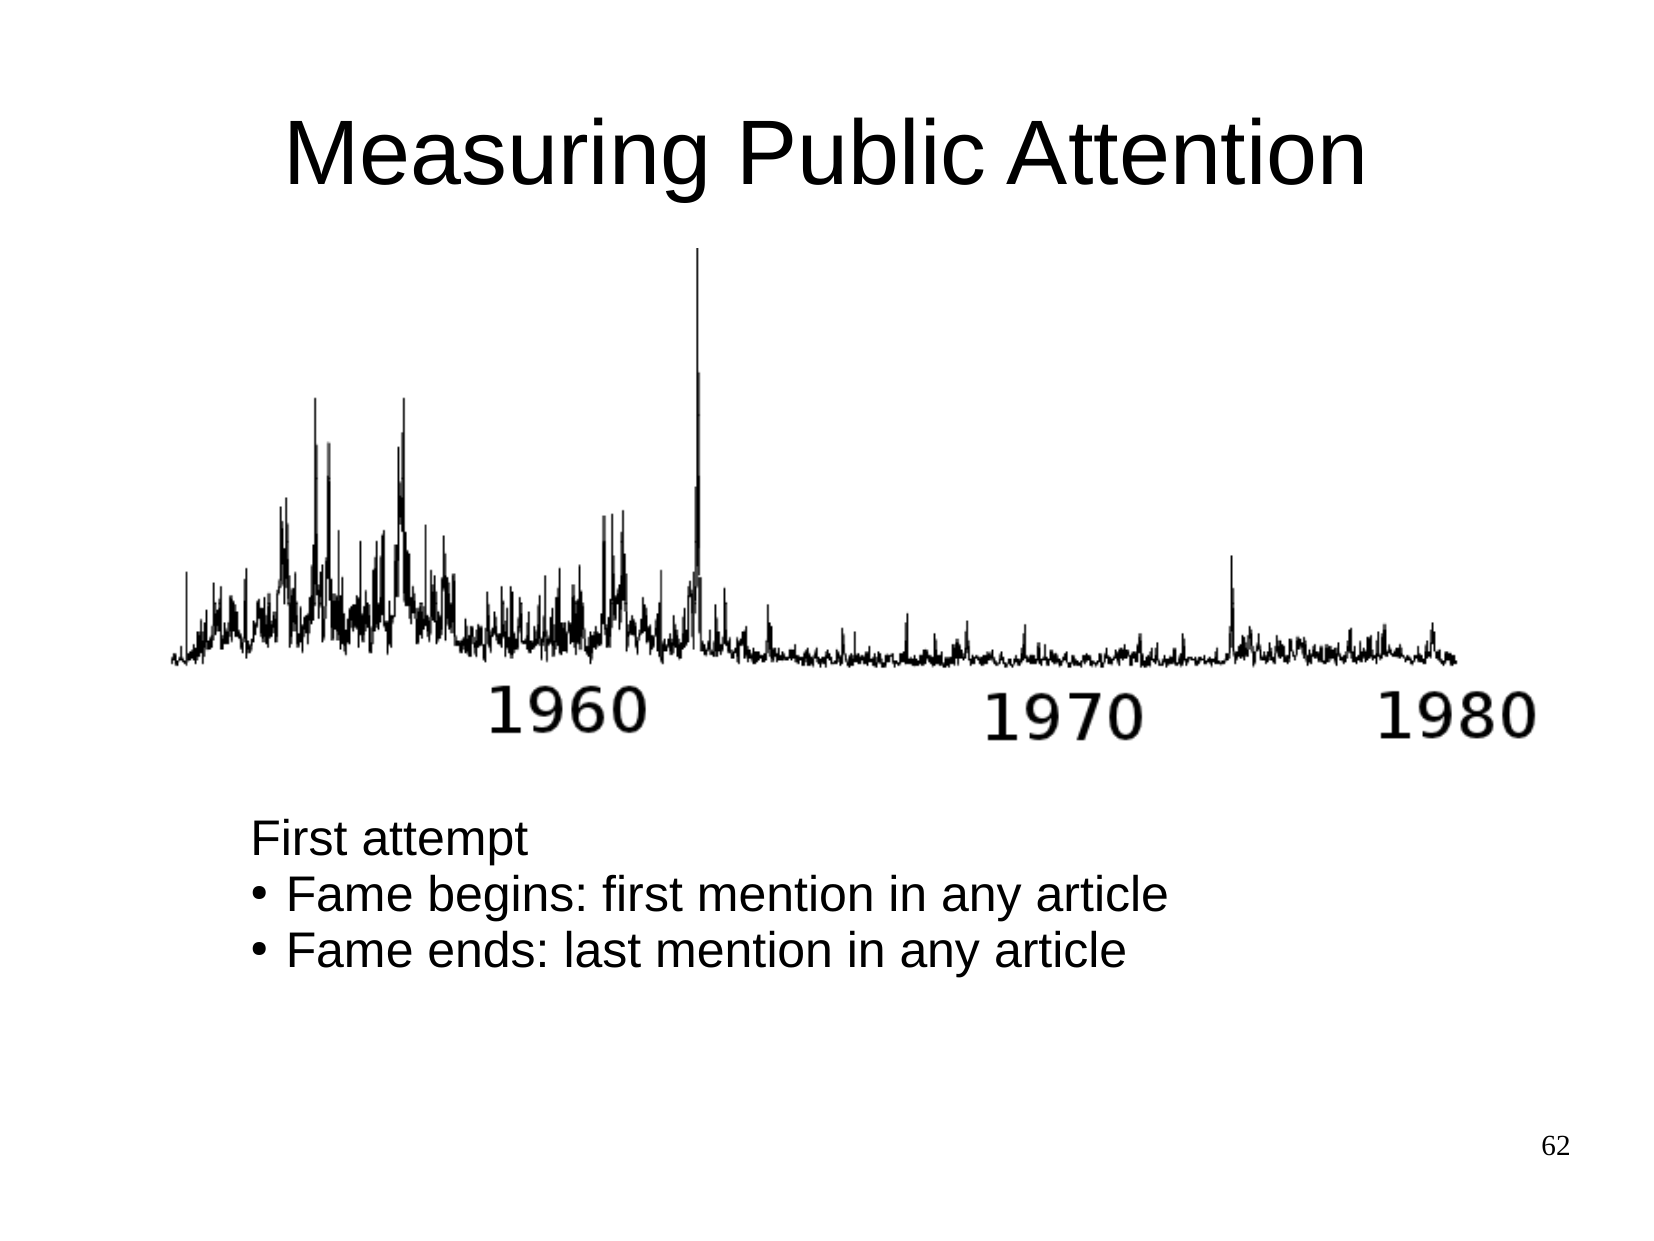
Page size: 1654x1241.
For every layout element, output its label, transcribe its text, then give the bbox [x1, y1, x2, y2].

text_box First attempt Fame begins: first mention in any article Fame ends: last mention in any article [235, 803, 1186, 986]
title Measuring Public Attention [82, 49, 1571, 257]
picture [81, 248, 1548, 755]
